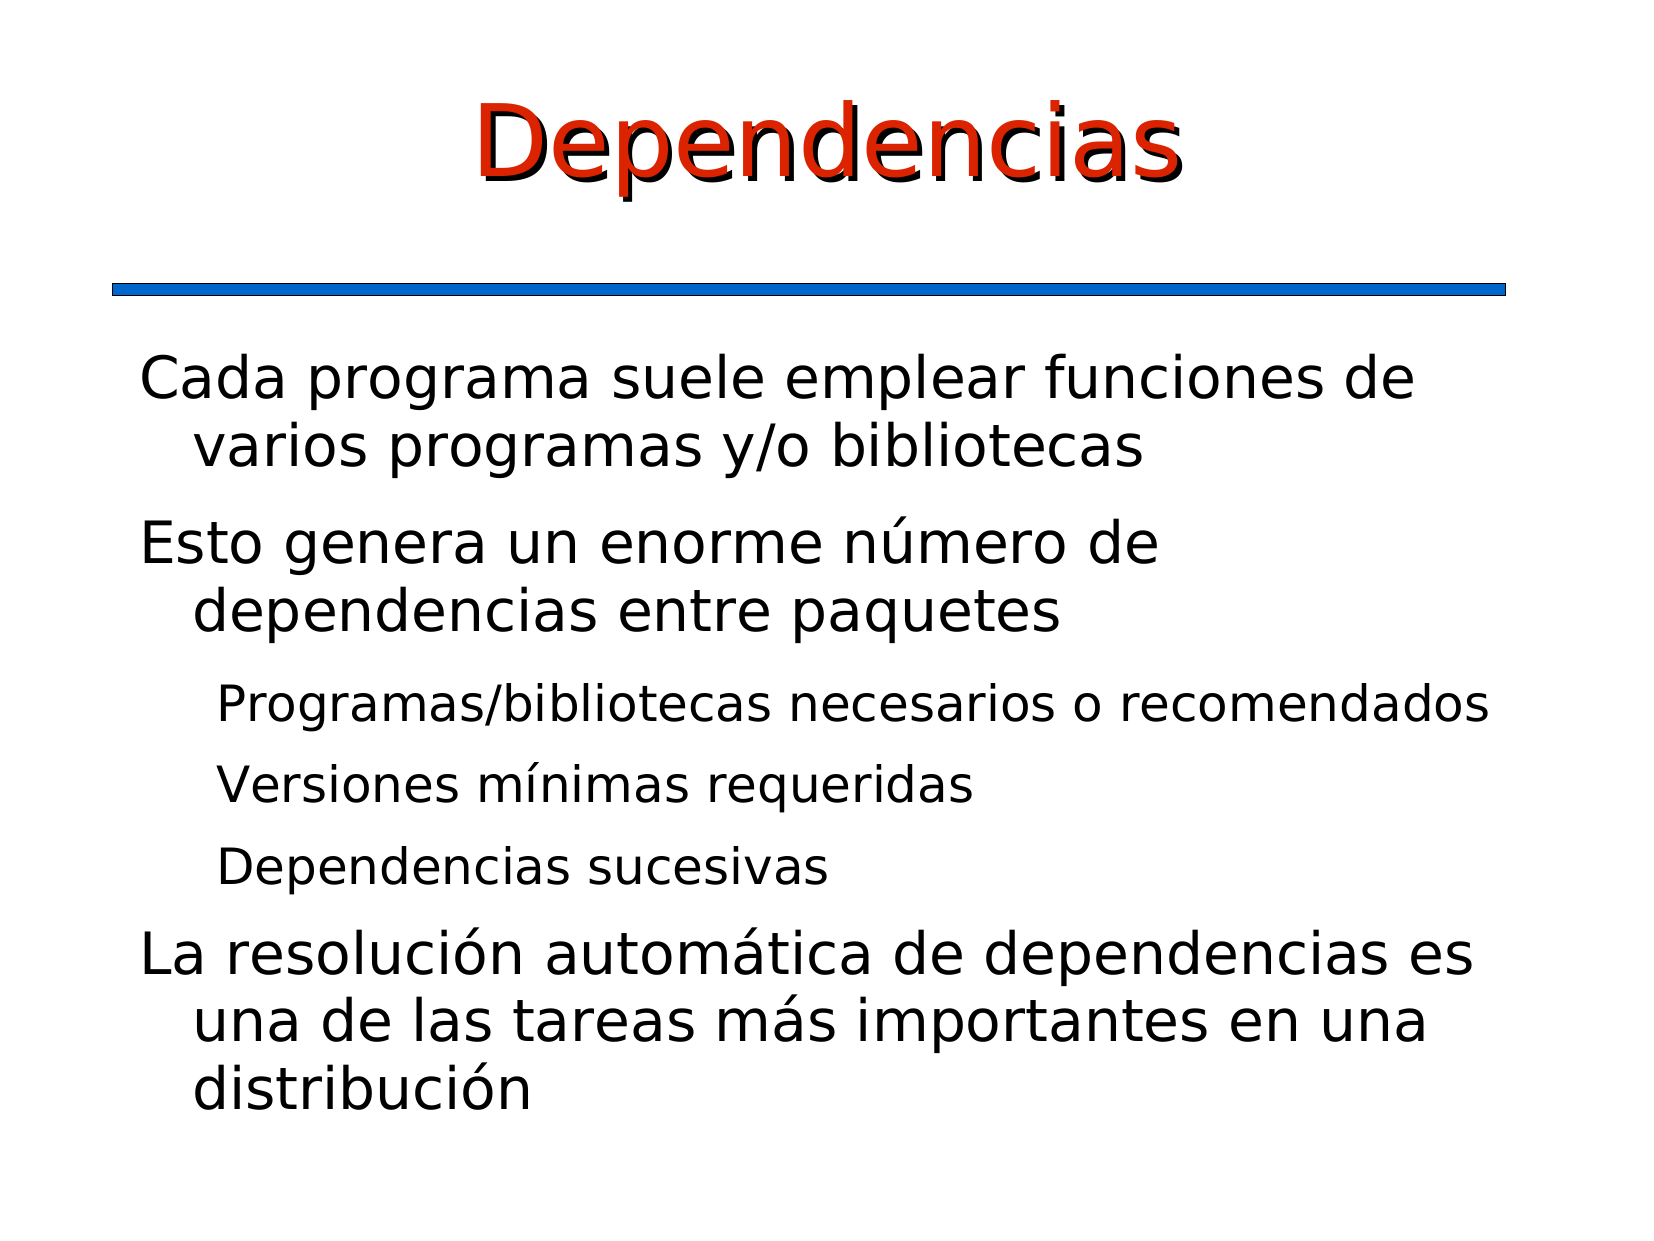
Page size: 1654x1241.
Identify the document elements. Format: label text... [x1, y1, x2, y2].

list Cada programa suele emplear funciones de varios programas y/o bibliotecas Esto genera un enorme número de dependencias entre paquetes Programas/bibliotecas necesarios o recomendados Versiones mínimas requeridas Dependencias sucesivas La resolución automática de dependencias es una de las tareas más importantes en una distribución [121, 344, 1534, 1182]
title Dependencias [121, 37, 1534, 246]
